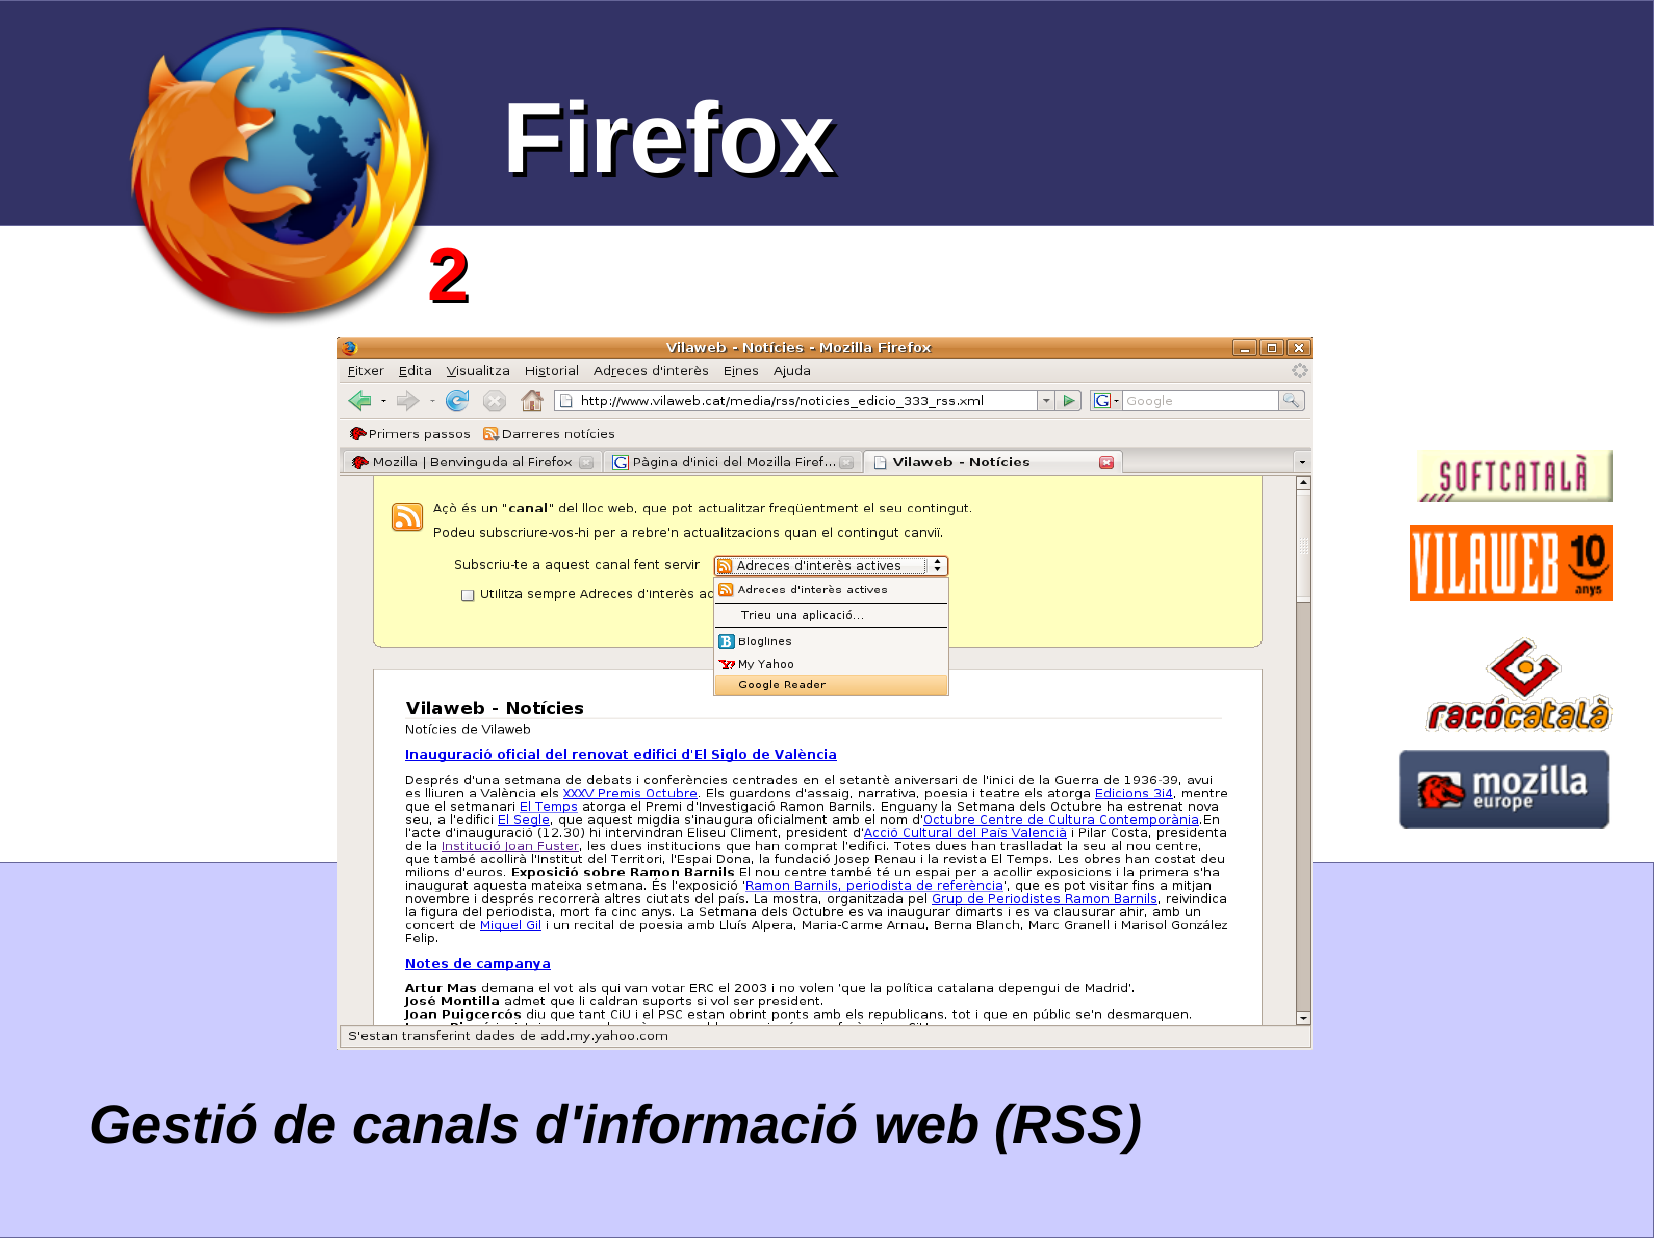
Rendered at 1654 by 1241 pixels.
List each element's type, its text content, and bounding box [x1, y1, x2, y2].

picture [112, 3, 1313, 1051]
text_box Gestió de canals d'informació web (RSS) [75, 1087, 1163, 1205]
text_box [0, 0, 1654, 226]
picture [1425, 637, 1613, 732]
picture [1417, 450, 1613, 502]
text_box [0, 862, 1654, 1238]
picture [1387, 750, 1622, 829]
text_box Firefox [487, 75, 938, 202]
picture [1410, 525, 1613, 601]
text_box 2 [412, 225, 526, 337]
